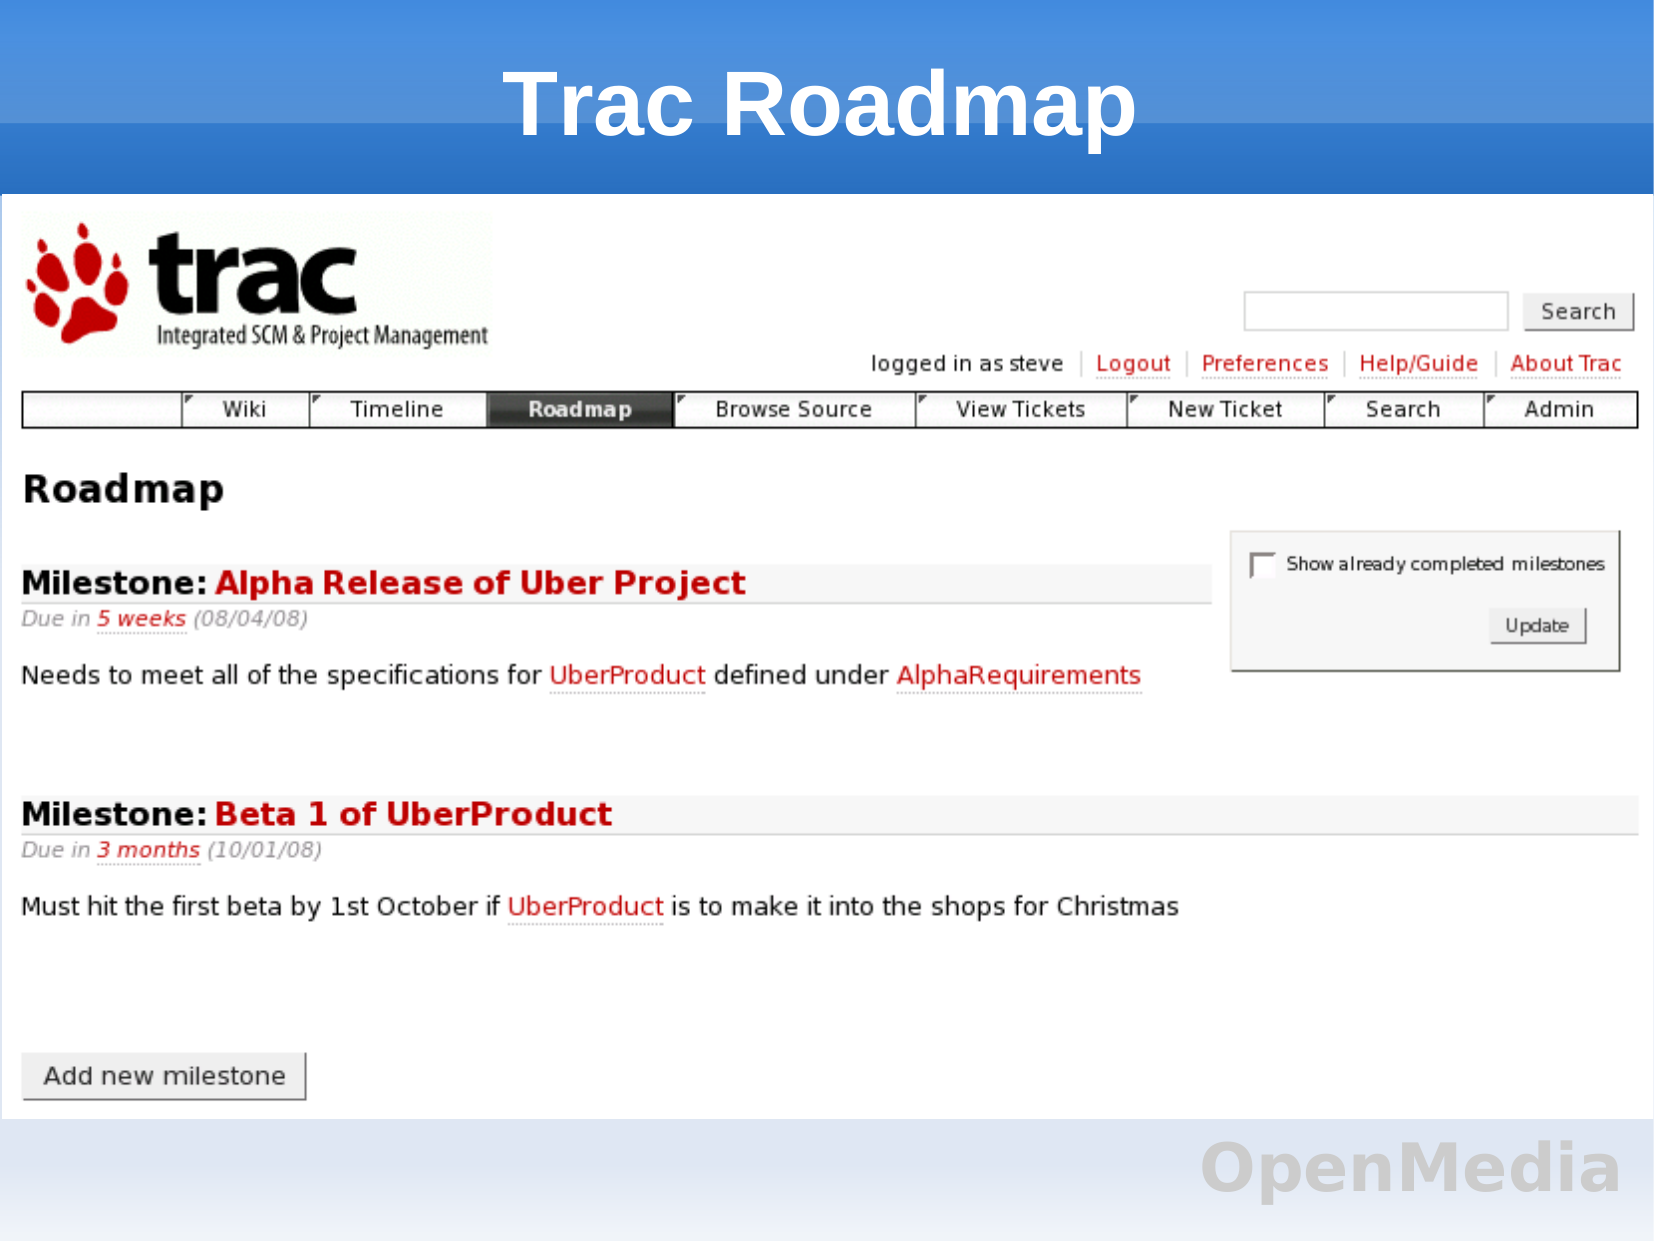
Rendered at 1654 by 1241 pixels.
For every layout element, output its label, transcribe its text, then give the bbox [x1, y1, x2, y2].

title Trac Roadmap [76, 0, 1565, 194]
picture [0, 0, 1654, 1241]
